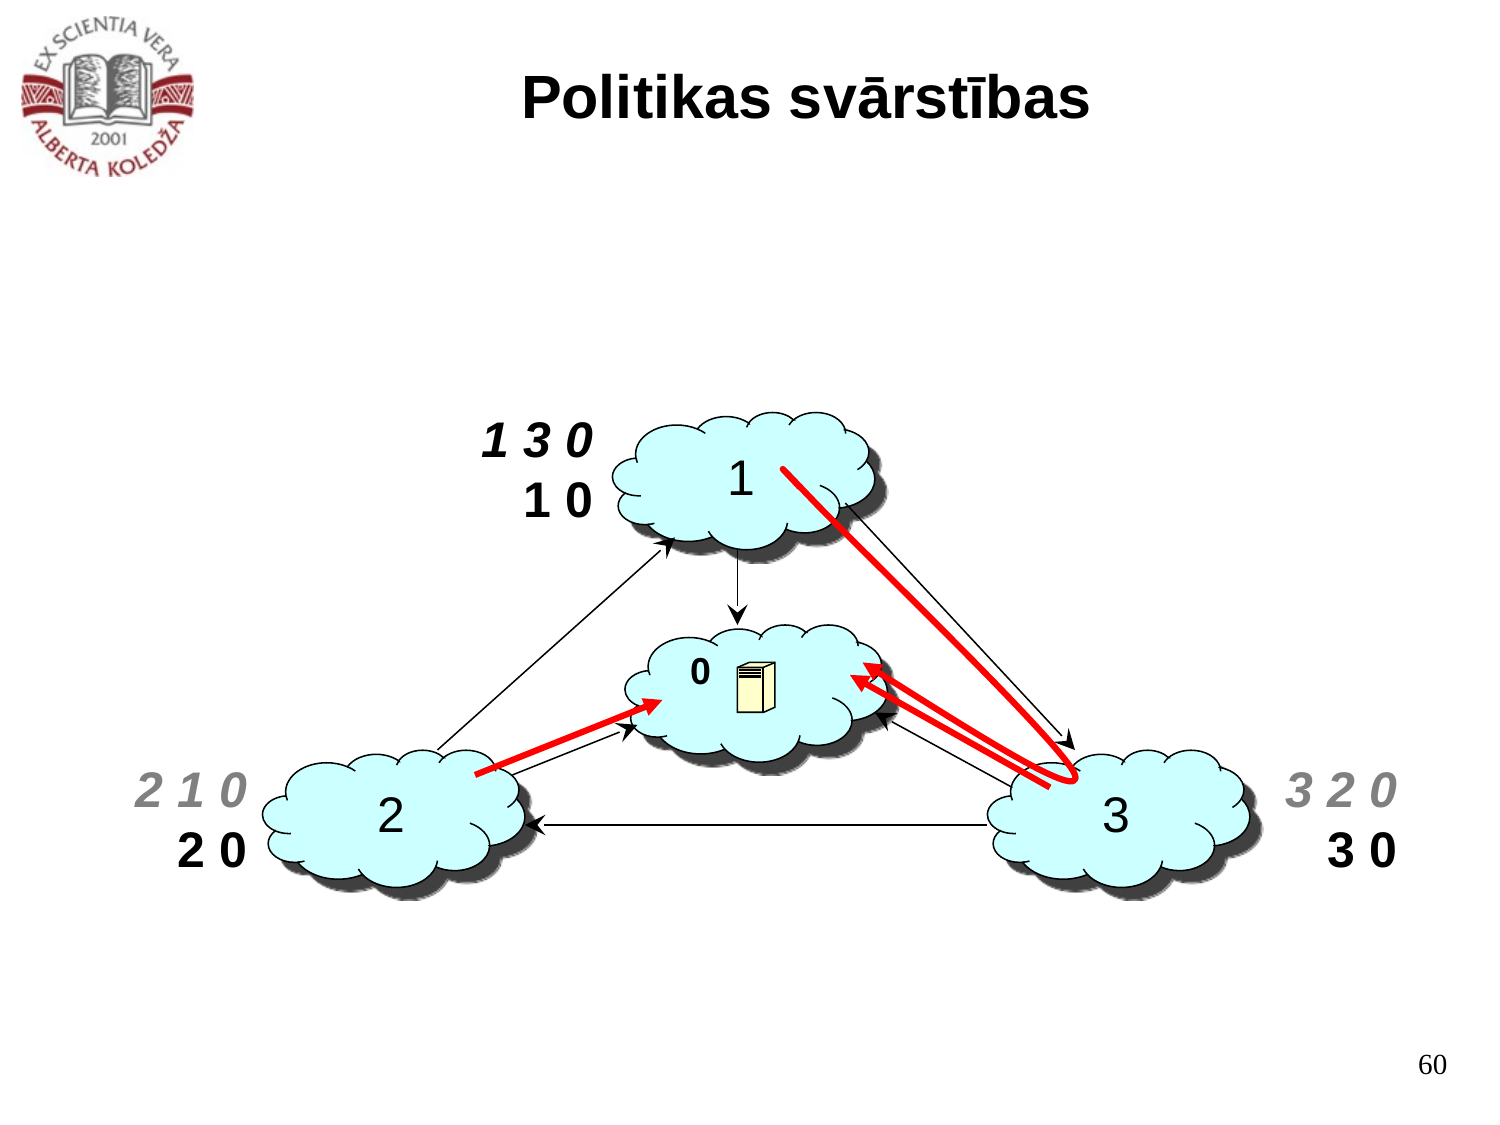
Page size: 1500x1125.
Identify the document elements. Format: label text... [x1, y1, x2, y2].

text_box 2 [362, 774, 421, 851]
title Politikas svārstības [187, 44, 1425, 150]
text_box 0 [675, 639, 726, 701]
text_box [612, 412, 875, 550]
text_box [987, 750, 1250, 888]
picture [21, 16, 194, 177]
text_box 2 1 0 2 0 [120, 749, 262, 886]
text_box 3 2 0 3 0 [1270, 749, 1412, 886]
text_box [262, 750, 525, 888]
text_box 3 [1087, 774, 1146, 851]
text_box <skaitlis> [1312, 1037, 1463, 1101]
text_box [1038, 762, 1071, 778]
text_box 1 3 0 1 0 [466, 399, 608, 536]
text_box [624, 624, 886, 763]
text_box [869, 676, 888, 692]
text_box 1 [712, 437, 771, 513]
